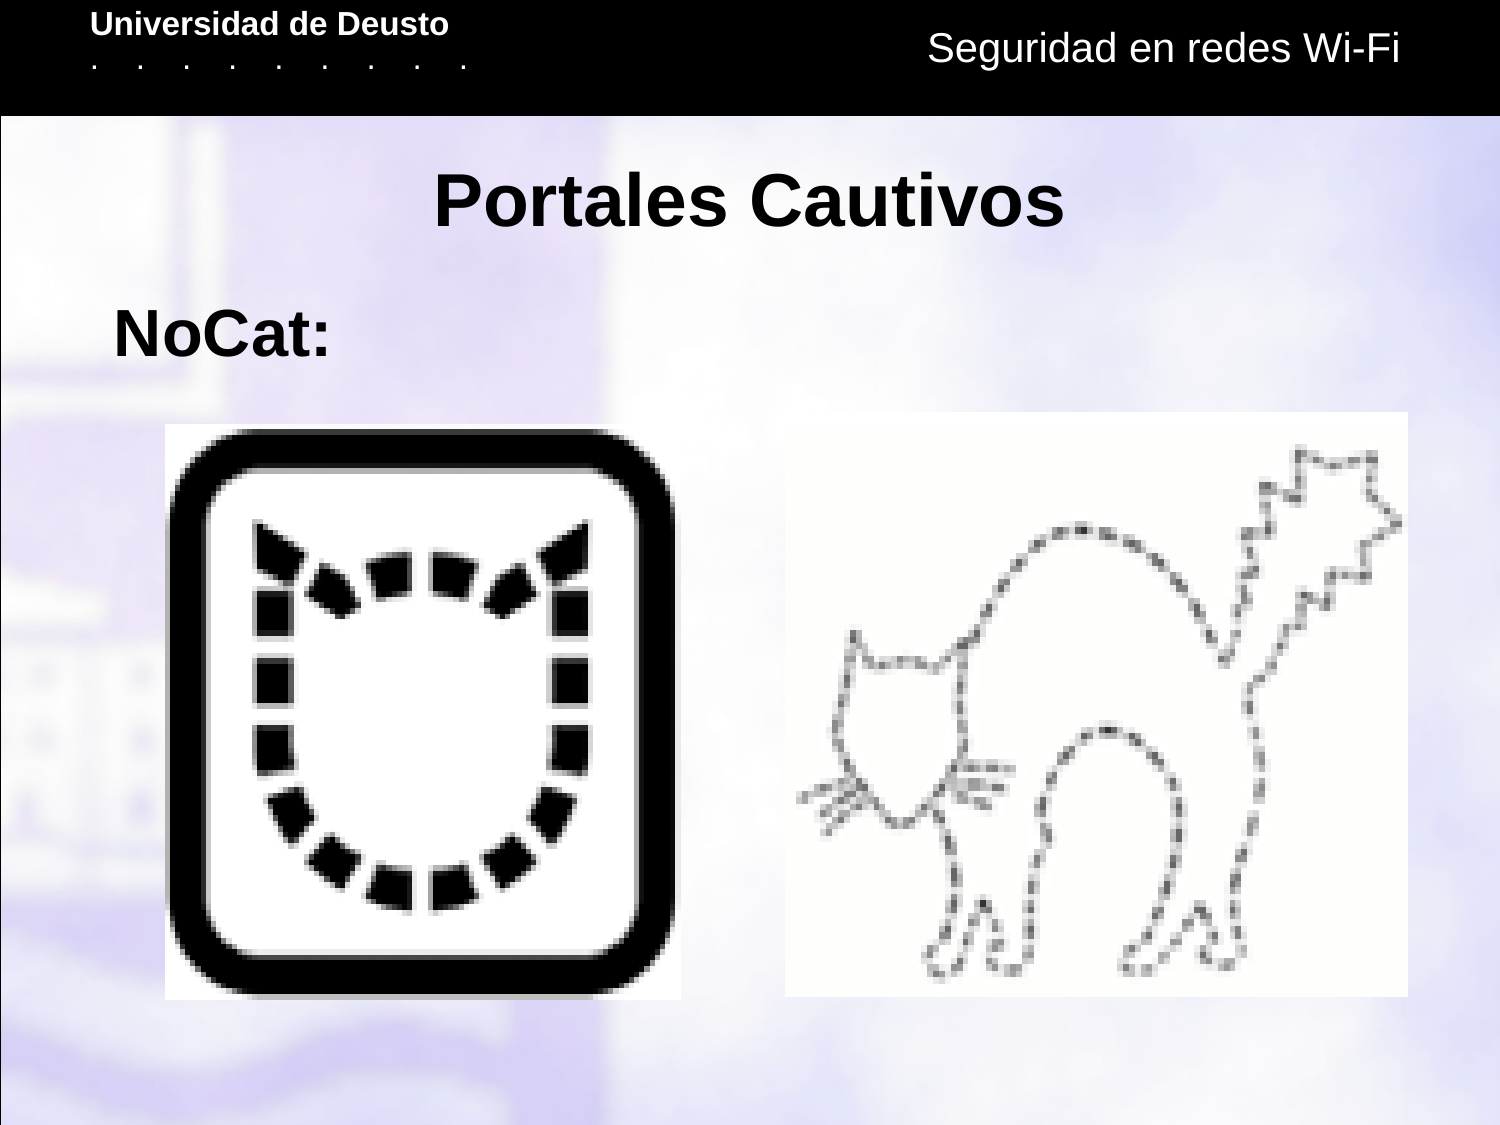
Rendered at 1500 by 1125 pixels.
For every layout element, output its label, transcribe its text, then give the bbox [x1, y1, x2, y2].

list NoCat: [114, 295, 1390, 983]
title Portales Cautivos [112, 137, 1388, 263]
picture [1, 116, 1500, 1125]
